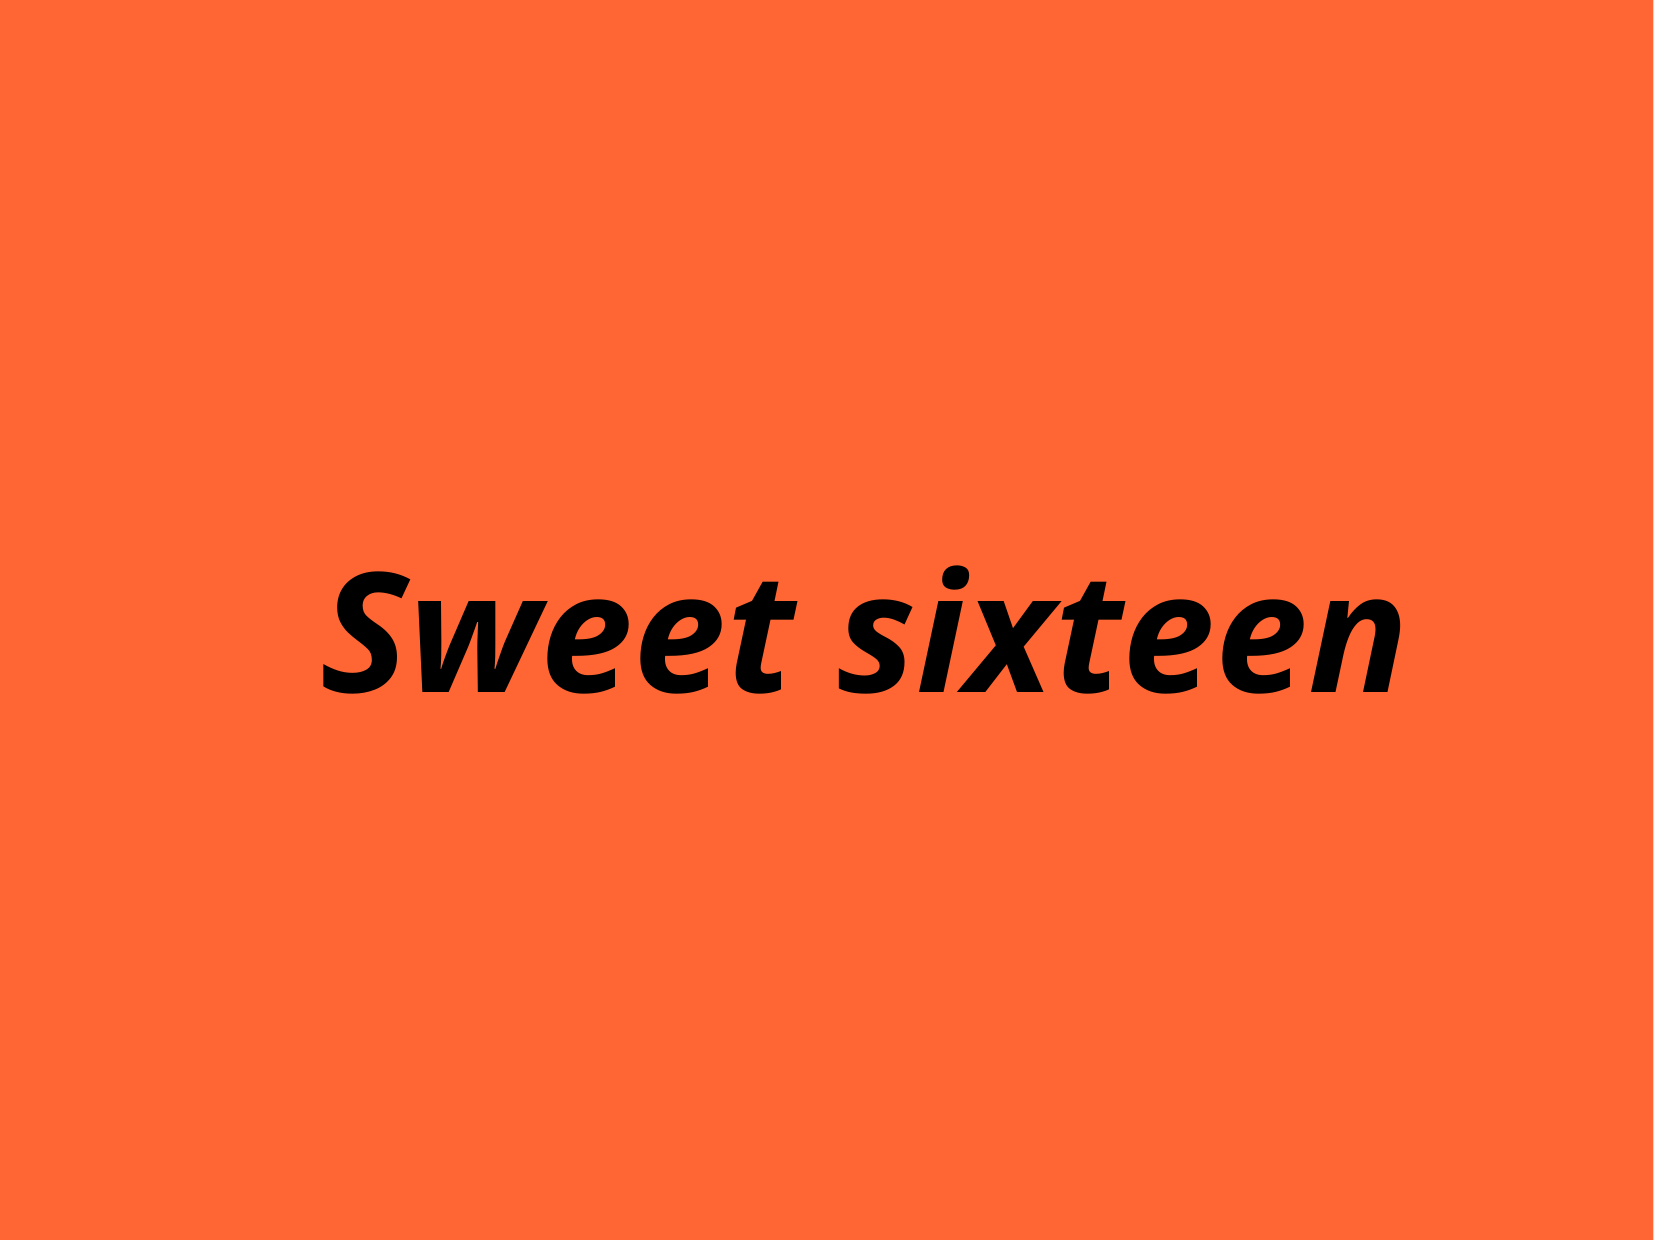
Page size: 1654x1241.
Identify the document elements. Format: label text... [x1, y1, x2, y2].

list Sweet sixteen [82, 290, 1571, 1109]
